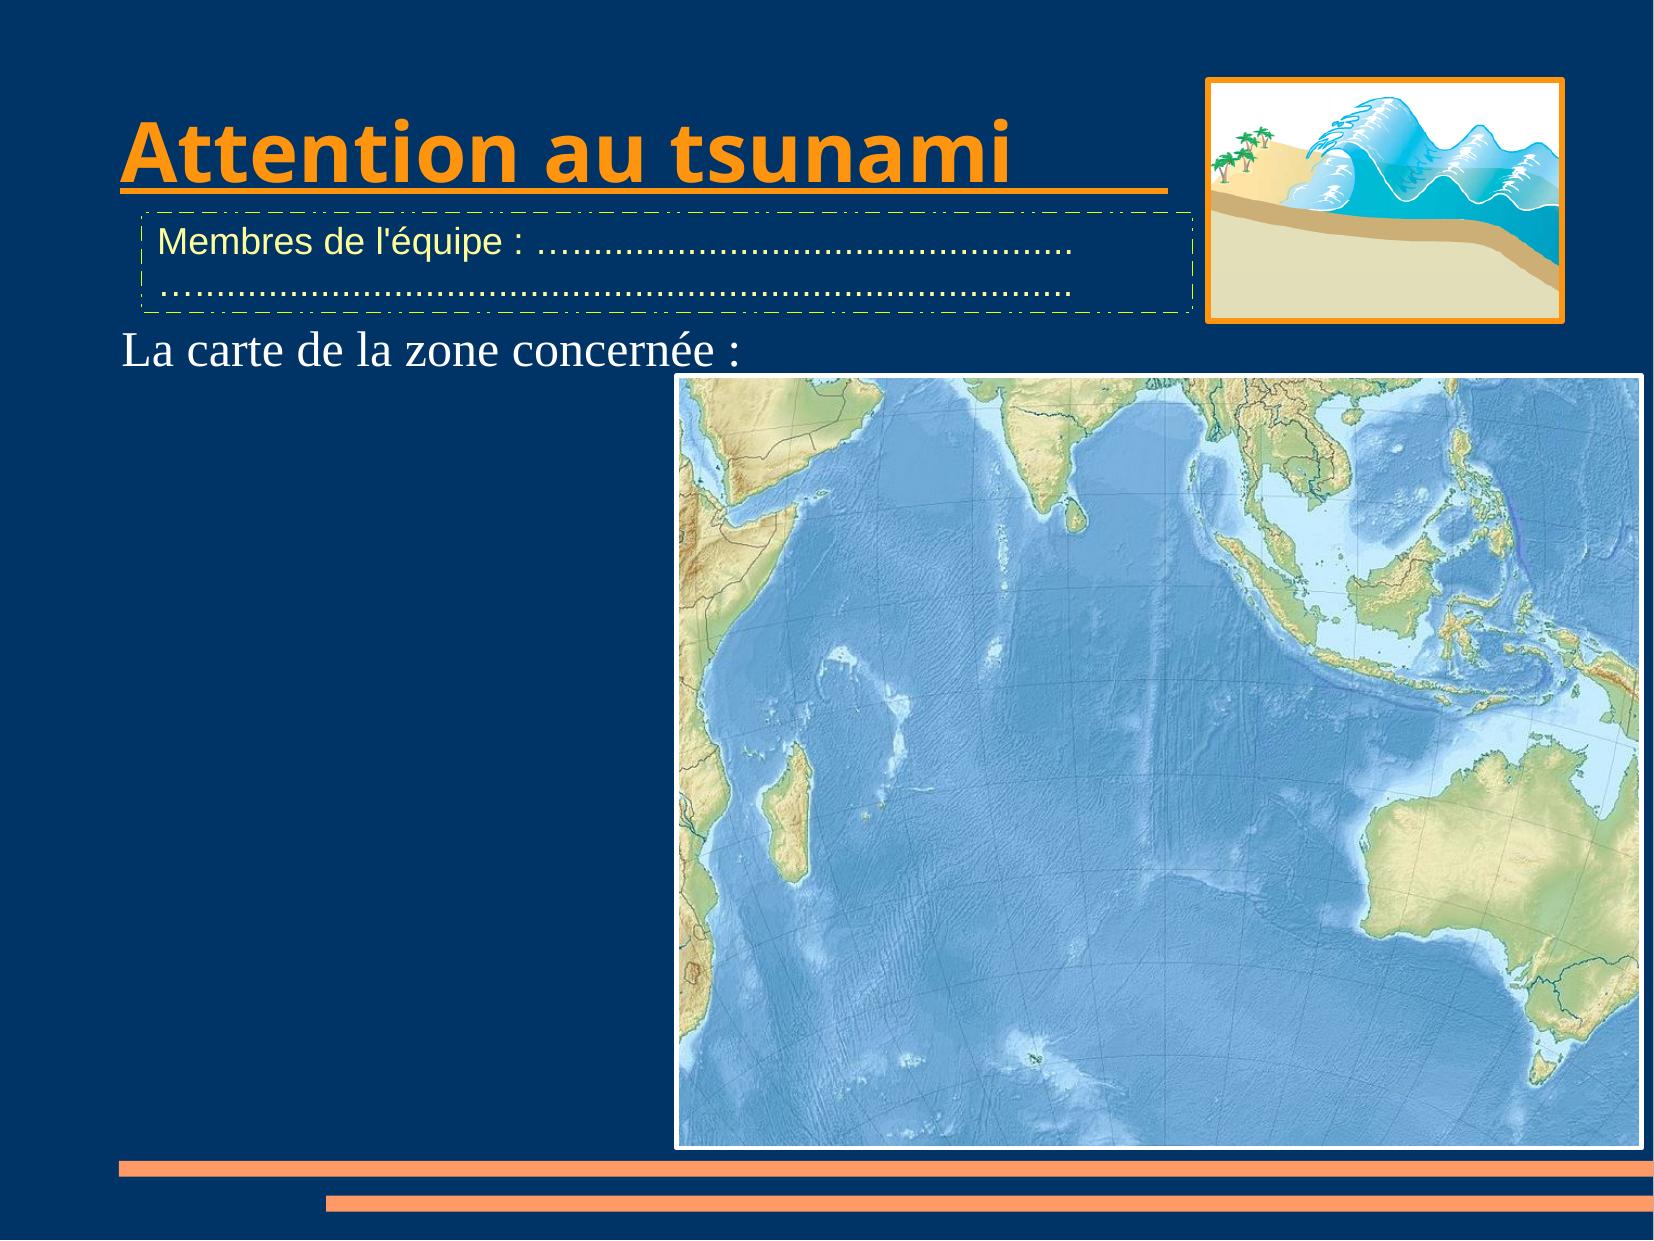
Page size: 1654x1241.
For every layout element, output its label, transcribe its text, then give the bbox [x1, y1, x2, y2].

picture [679, 377, 1639, 1146]
title Attention au tsunami [120, 46, 1533, 254]
subtitle La carte de la zone concernée : [121, 322, 1561, 1132]
picture [1210, 82, 1560, 319]
text_box Membres de l'équipe : …................................................ ….................................................................................... [141, 254, 1193, 313]
